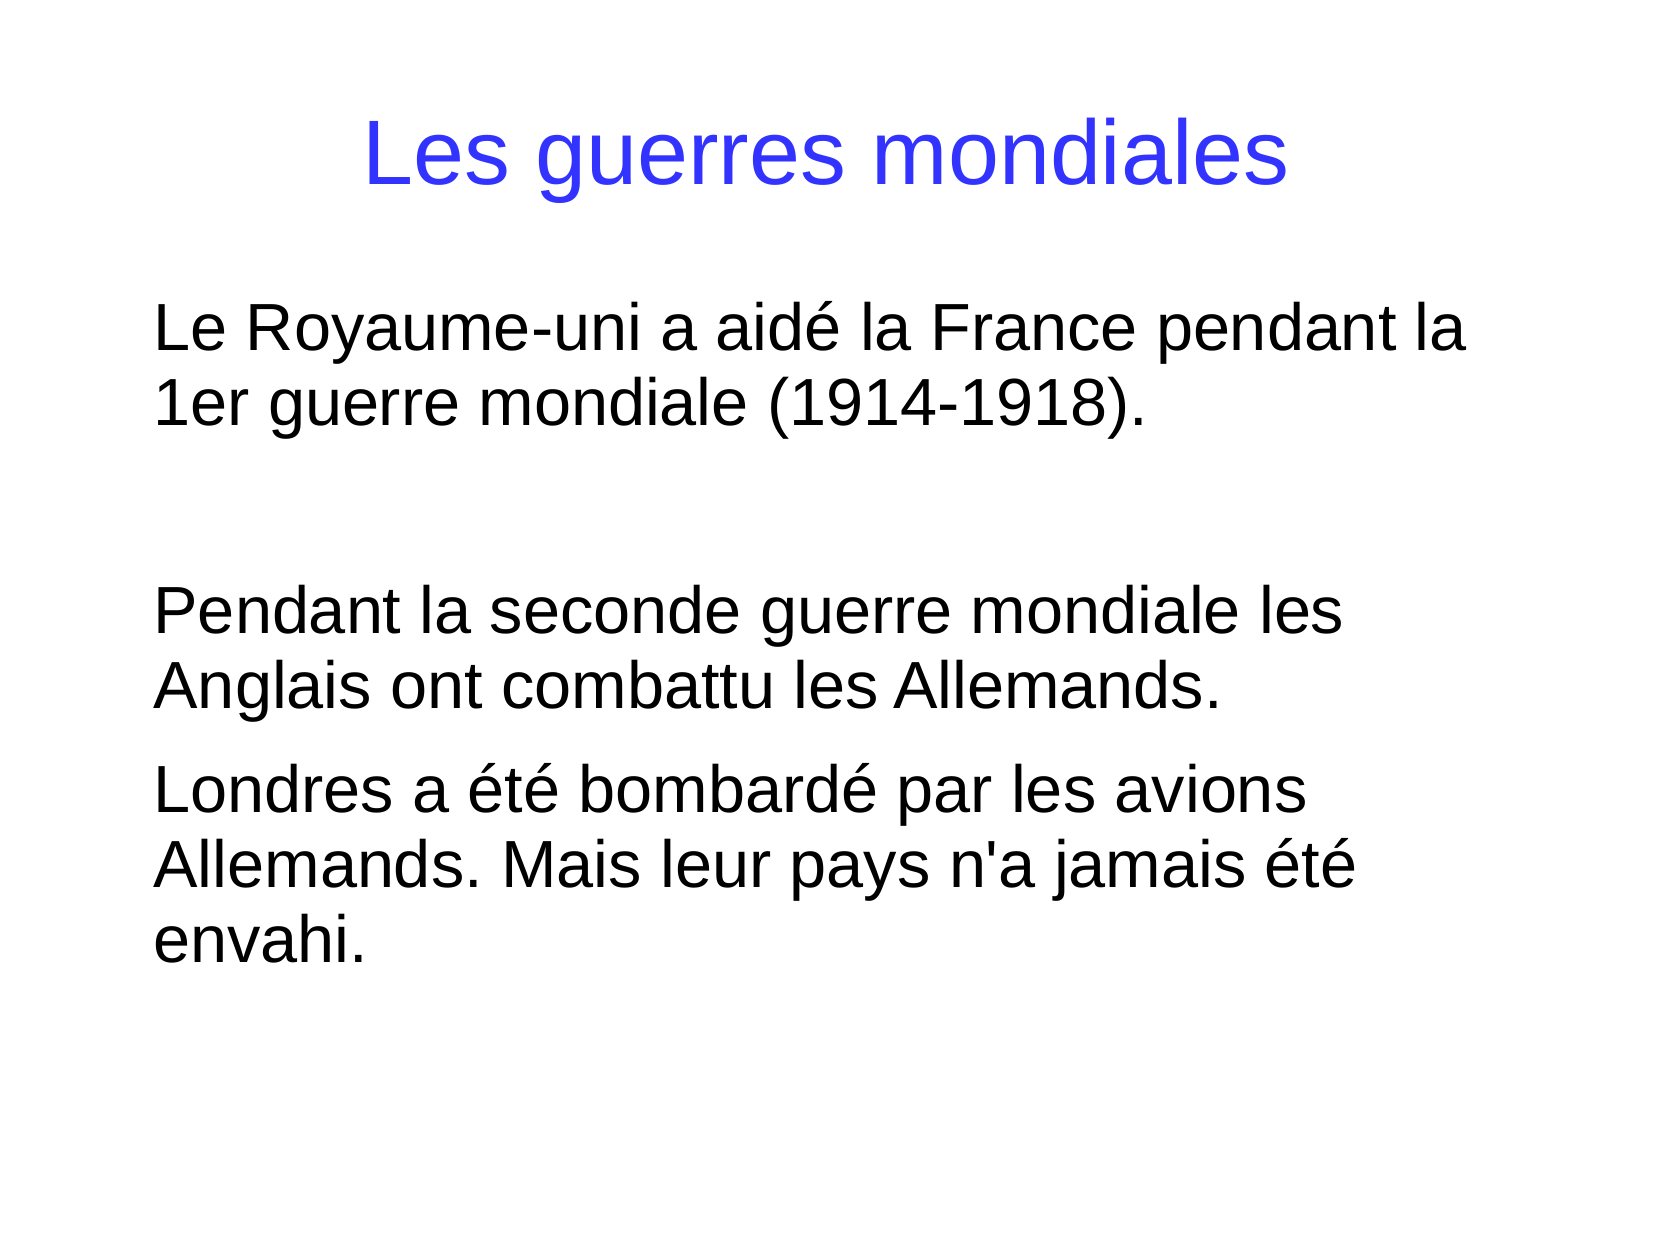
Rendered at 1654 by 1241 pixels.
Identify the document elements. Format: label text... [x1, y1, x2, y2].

title Les guerres mondiales [82, 49, 1571, 257]
list Le Royaume-uni a aidé la France pendant la 1er guerre mondiale (1914-1918). Pendant la seconde guerre mondiale les Anglais ont combattu les Allemands. Londres a été bombardé par les avions Allemands. Mais leur pays n'a jamais été envahi. [82, 290, 1571, 1109]
